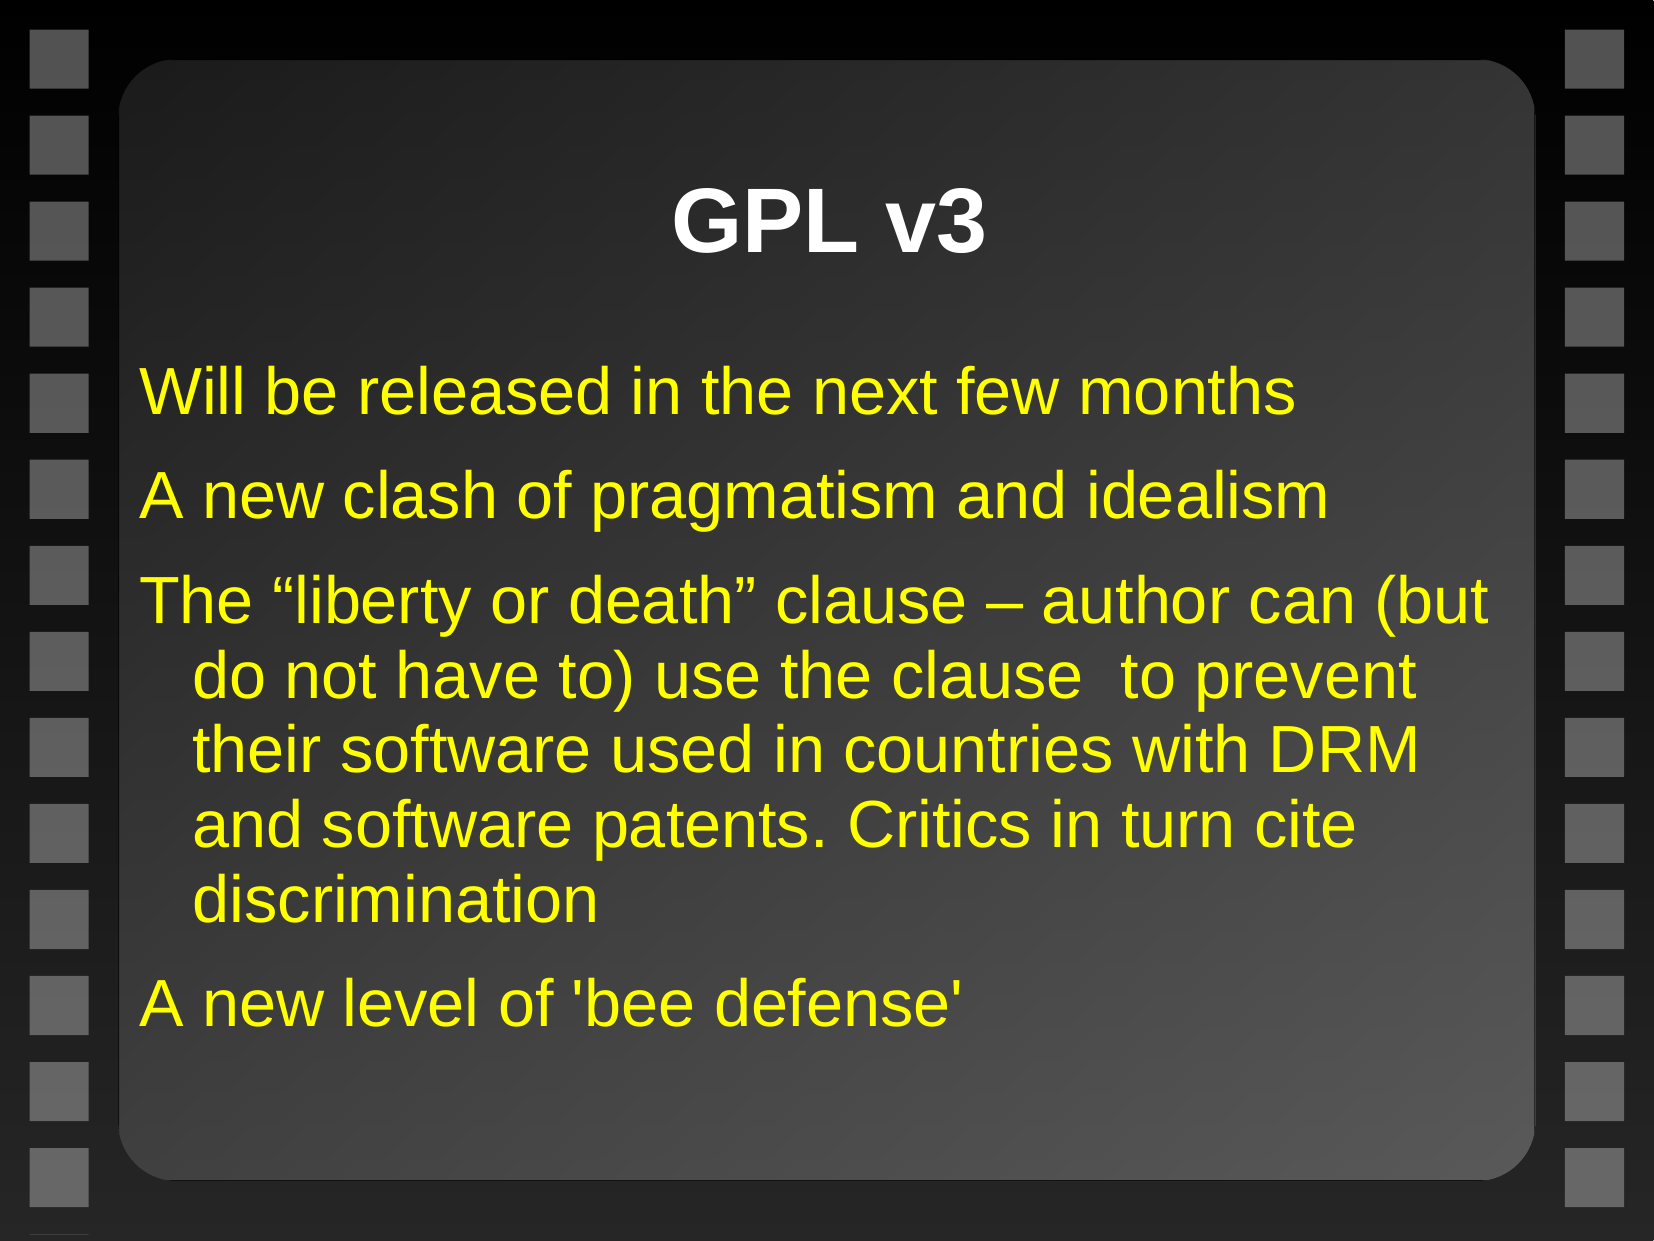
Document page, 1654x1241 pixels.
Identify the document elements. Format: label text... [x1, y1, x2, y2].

title GPL v3 [123, 117, 1536, 325]
list Will be released in the next few months A new clash of pragmatism and idealism The “liberty or death” clause – author can (but do not have to) use the clause to prevent their software used in countries with DRM and software patents. Critics in turn cite discrimination A new level of 'bee defense' [121, 354, 1534, 1127]
